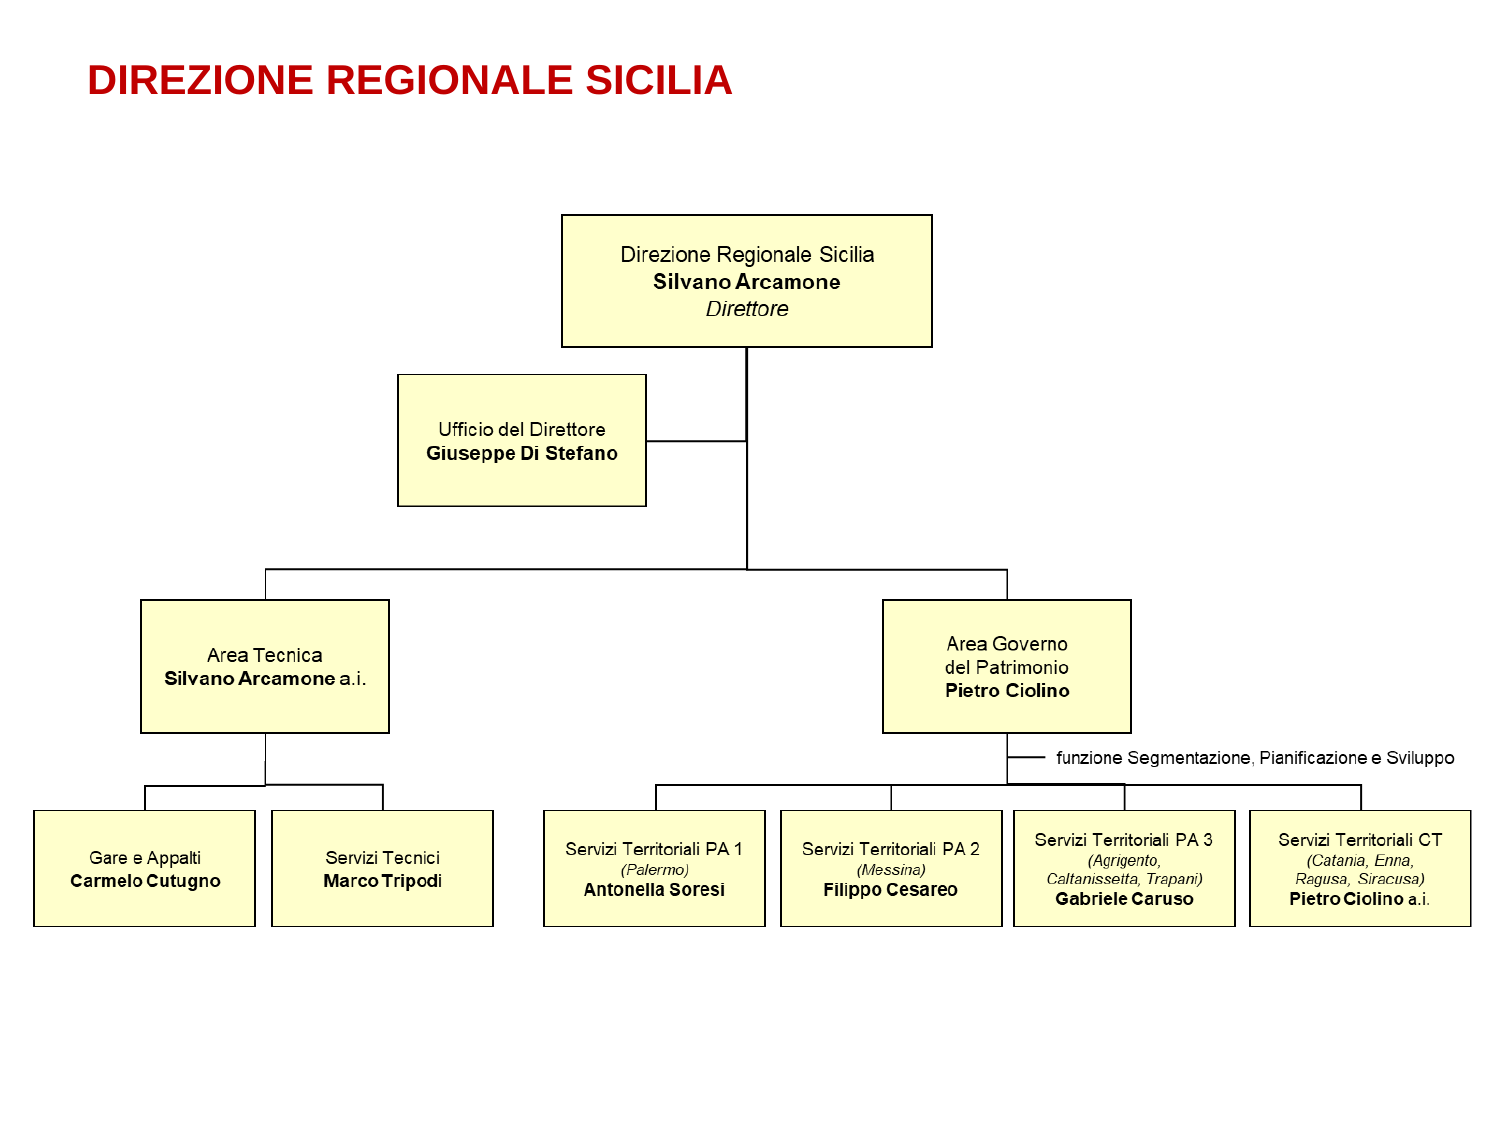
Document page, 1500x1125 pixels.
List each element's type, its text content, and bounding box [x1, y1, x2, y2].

picture [33, 214, 1500, 927]
text_box DIREZIONE REGIONALE SICILIA [72, 45, 1462, 128]
